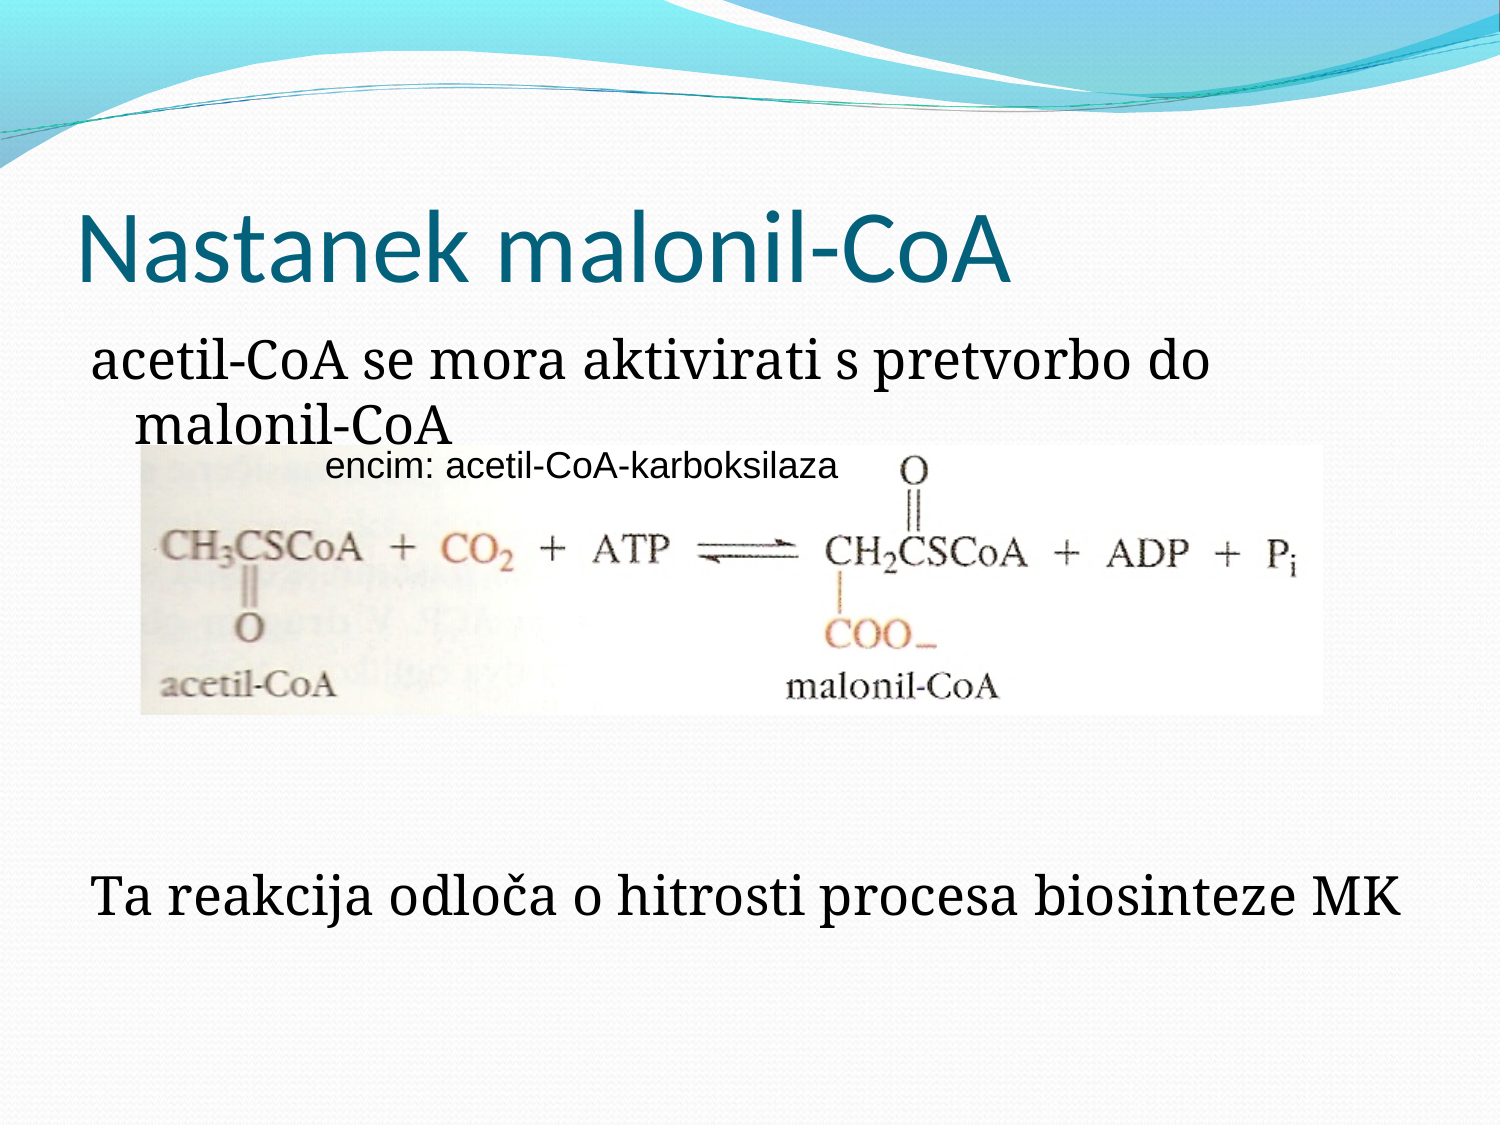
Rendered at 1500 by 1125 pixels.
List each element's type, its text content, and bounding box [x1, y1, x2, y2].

list acetil-CoA se mora aktivirati s pretvorbo do malonil-CoA Ta reakcija odloča o hitrosti procesa biosinteze MK [75, 317, 1426, 1038]
text_box encim: acetil-CoA-karboksilaza [310, 433, 854, 494]
title Nastanek malonil-CoA [75, 115, 1426, 304]
picture [0, 0, 1500, 1125]
